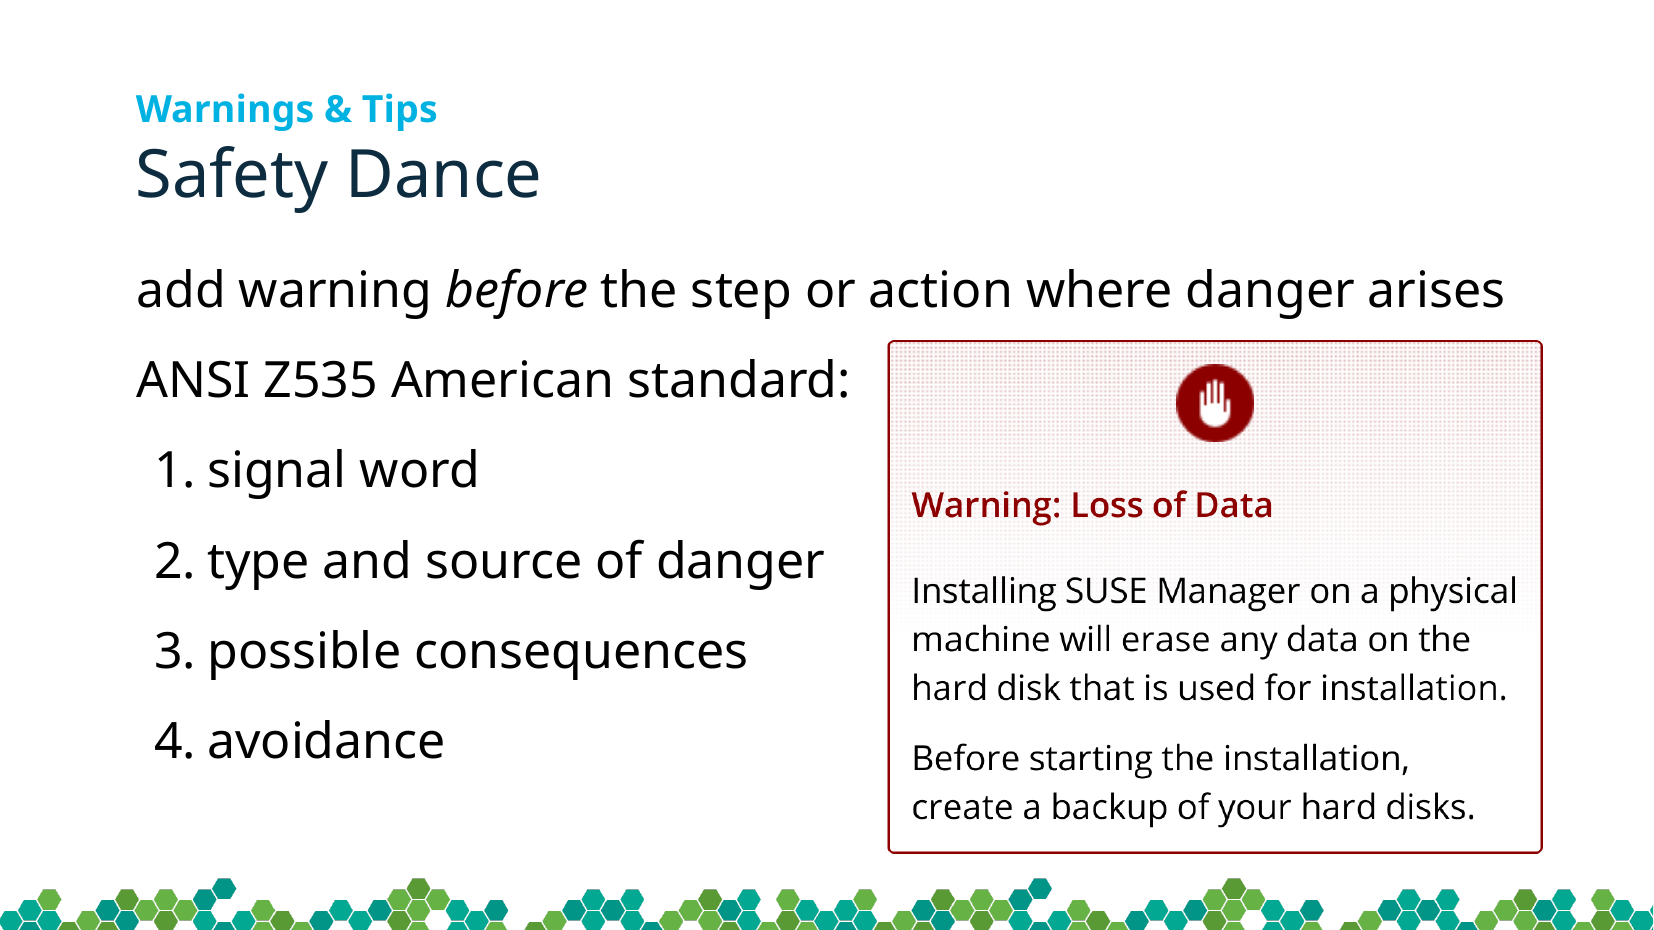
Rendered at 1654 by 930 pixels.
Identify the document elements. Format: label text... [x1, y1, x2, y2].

picture [0, 870, 1654, 930]
title Warnings & Tips Safety Dance [135, 72, 1594, 228]
list add warning before the step or action where danger arises ANSI Z535 American standard: signal word type and source of danger possible consequences avoidance [136, 253, 1595, 793]
picture [885, 336, 1546, 857]
